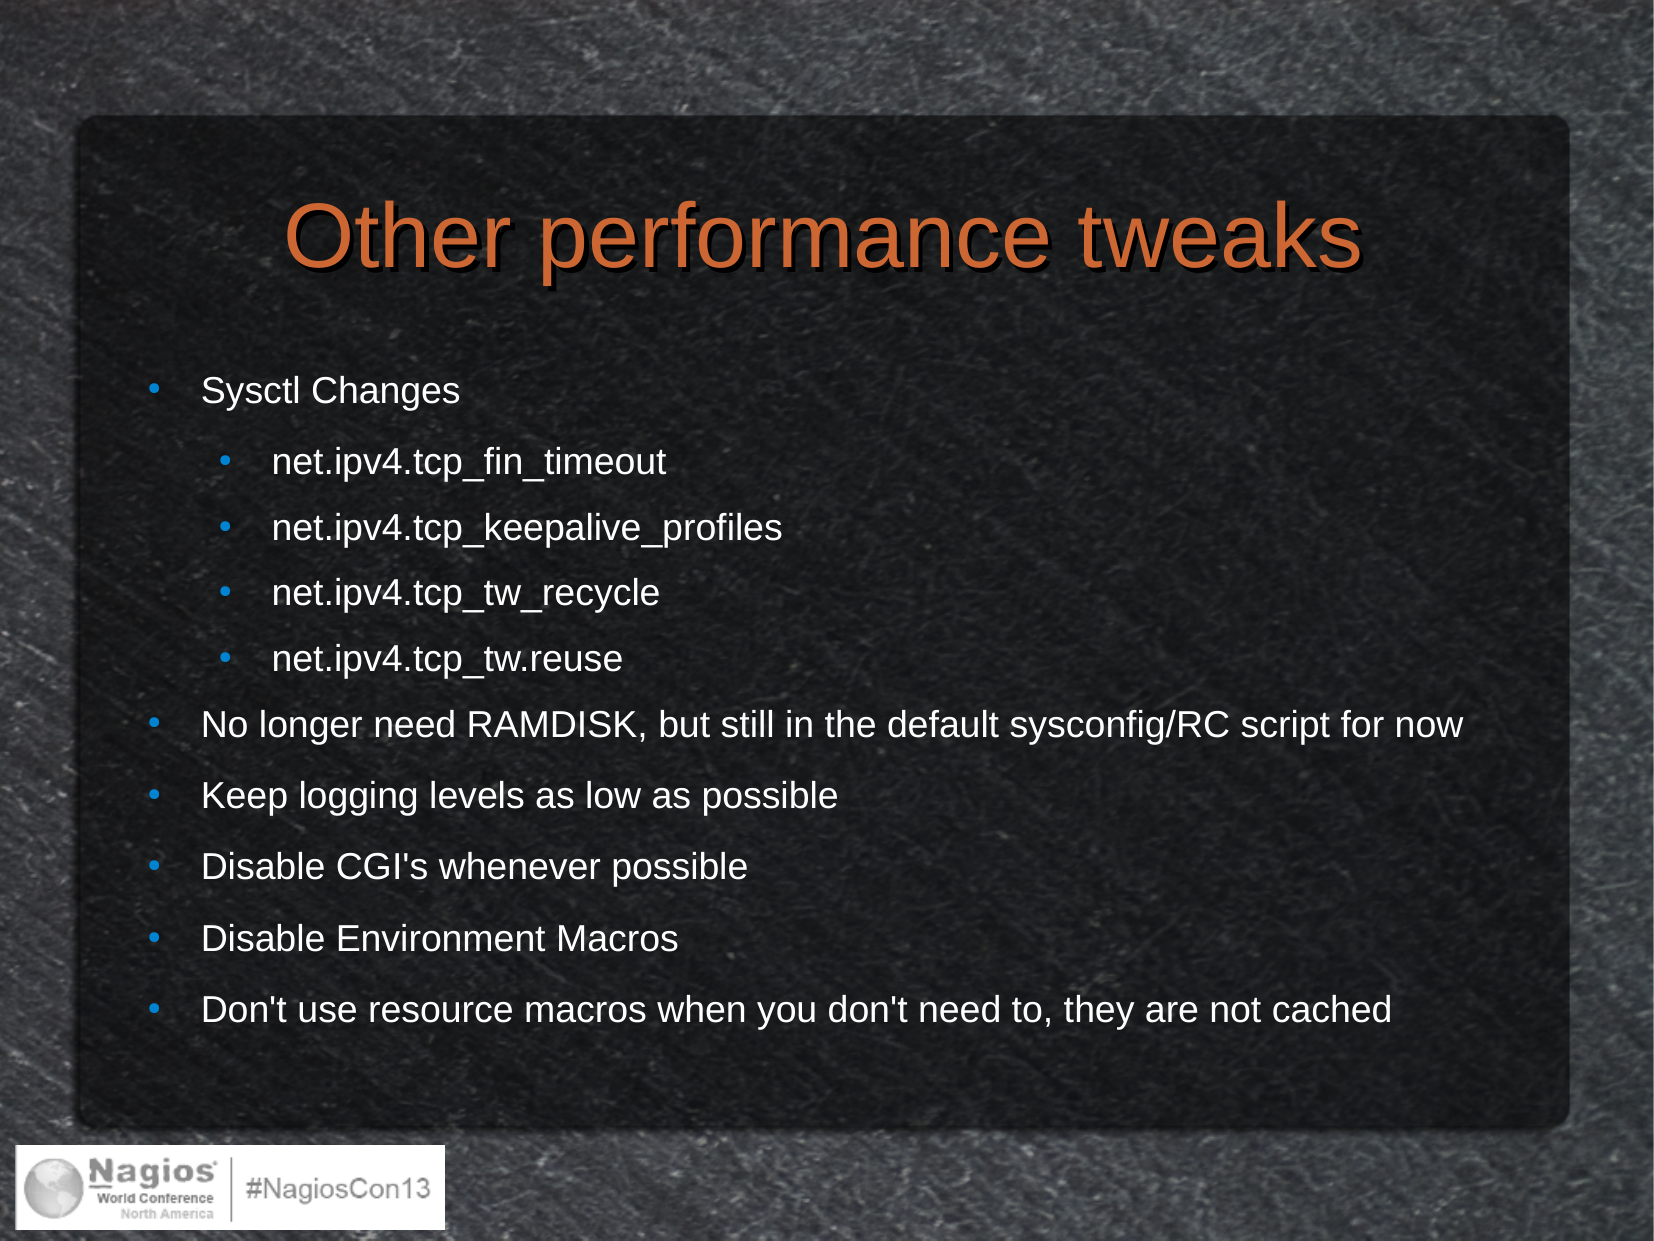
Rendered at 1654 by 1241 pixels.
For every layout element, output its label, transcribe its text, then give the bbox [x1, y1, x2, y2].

picture [0, 0, 1654, 1241]
title Other performance tweaks [129, 118, 1518, 355]
list Sysctl Changes net.ipv4.tcp_fin_timeout net.ipv4.tcp_keepalive_profiles net.ipv4.tcp_tw_recycle net.ipv4.tcp_tw.reuse No longer need RAMDISK, but still in the default sysconfig/RC script for now Keep logging levels as low as possible Disable CGI's whenever possible Disable Environment Macros Don't use resource macros when you don't need to, they are not cached [129, 369, 1518, 1031]
